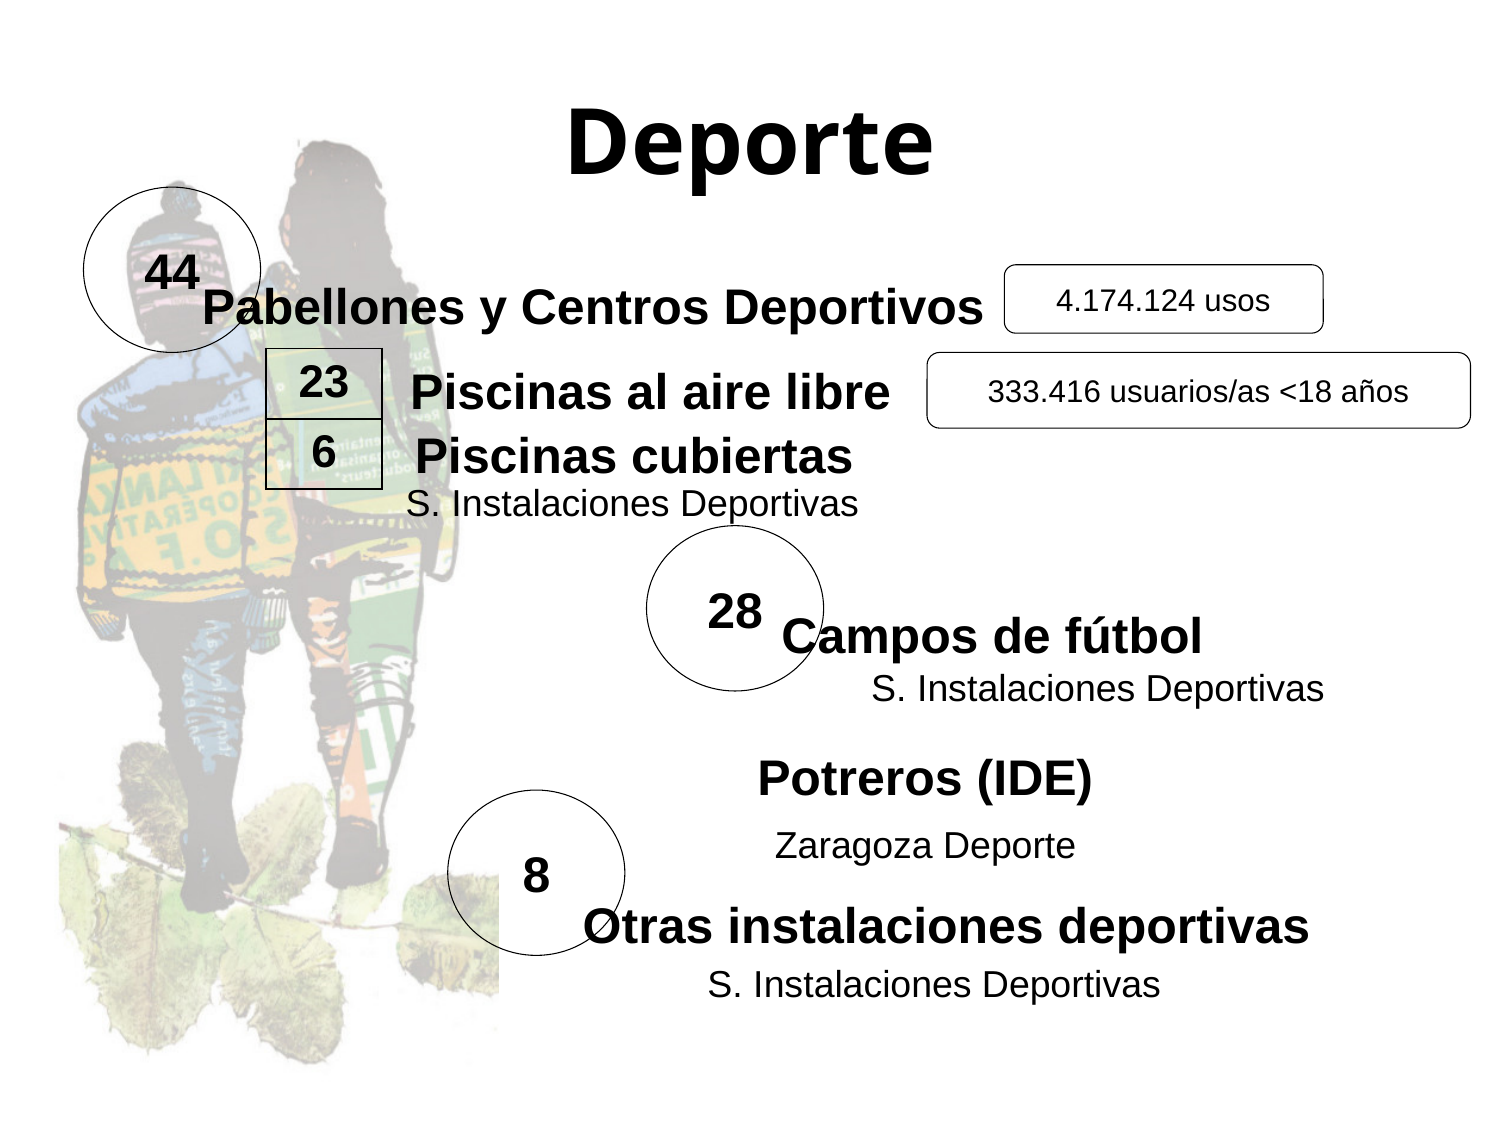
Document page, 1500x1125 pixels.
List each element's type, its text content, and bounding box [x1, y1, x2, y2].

text_box Pabellones y Centros Deportivos [217, 267, 1001, 342]
text_box 28 [646, 525, 824, 692]
table_header 23 [267, 349, 381, 418]
text_box Potreros (IDE) [742, 738, 1109, 813]
text_box S. Instalaciones Deportivas [390, 471, 875, 532]
picture [45, 90, 499, 1125]
text_box S. Instalaciones Deportivas [692, 953, 1176, 1013]
text_box Piscinas cubiertas [400, 416, 869, 471]
text_box Zaragoza Deporte [759, 813, 1092, 874]
text_box 333.416 usuarios/as <18 años [926, 352, 1471, 429]
text_box 44 [83, 187, 261, 353]
text_box S. Instalaciones Deportivas [856, 656, 1340, 717]
text_box Piscinas al aire libre [395, 352, 927, 428]
text_box Deporte [74, 44, 1425, 232]
text_box Otras instalaciones deportivas [567, 885, 1326, 961]
text_box 8 [447, 790, 625, 956]
text_box Campos de fútbol [795, 595, 1219, 671]
table_cell 6 [267, 420, 381, 488]
text_box 4.174.124 usos [1004, 264, 1324, 334]
